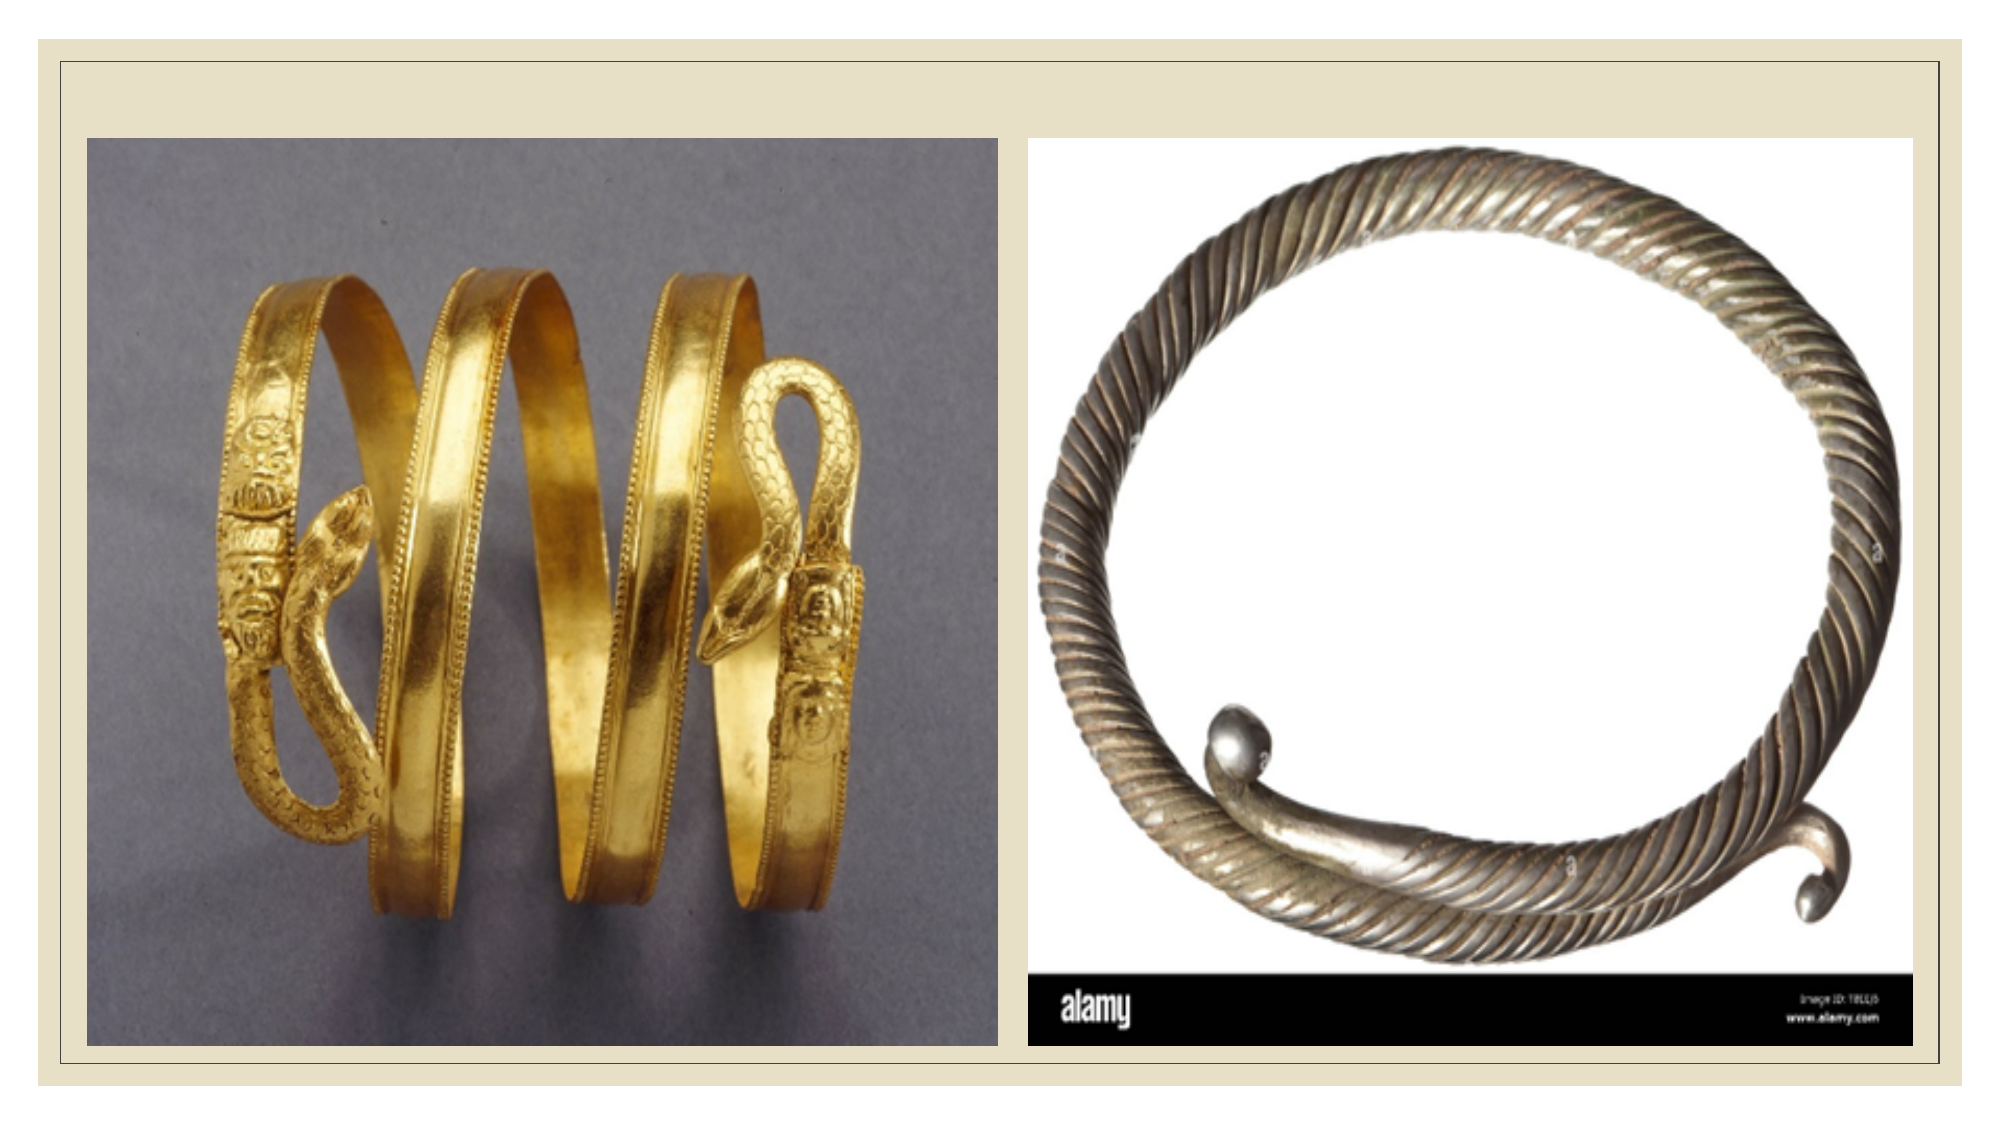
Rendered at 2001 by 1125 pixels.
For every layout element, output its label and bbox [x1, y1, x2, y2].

picture [87, 138, 998, 1046]
picture [1028, 138, 1913, 1046]
